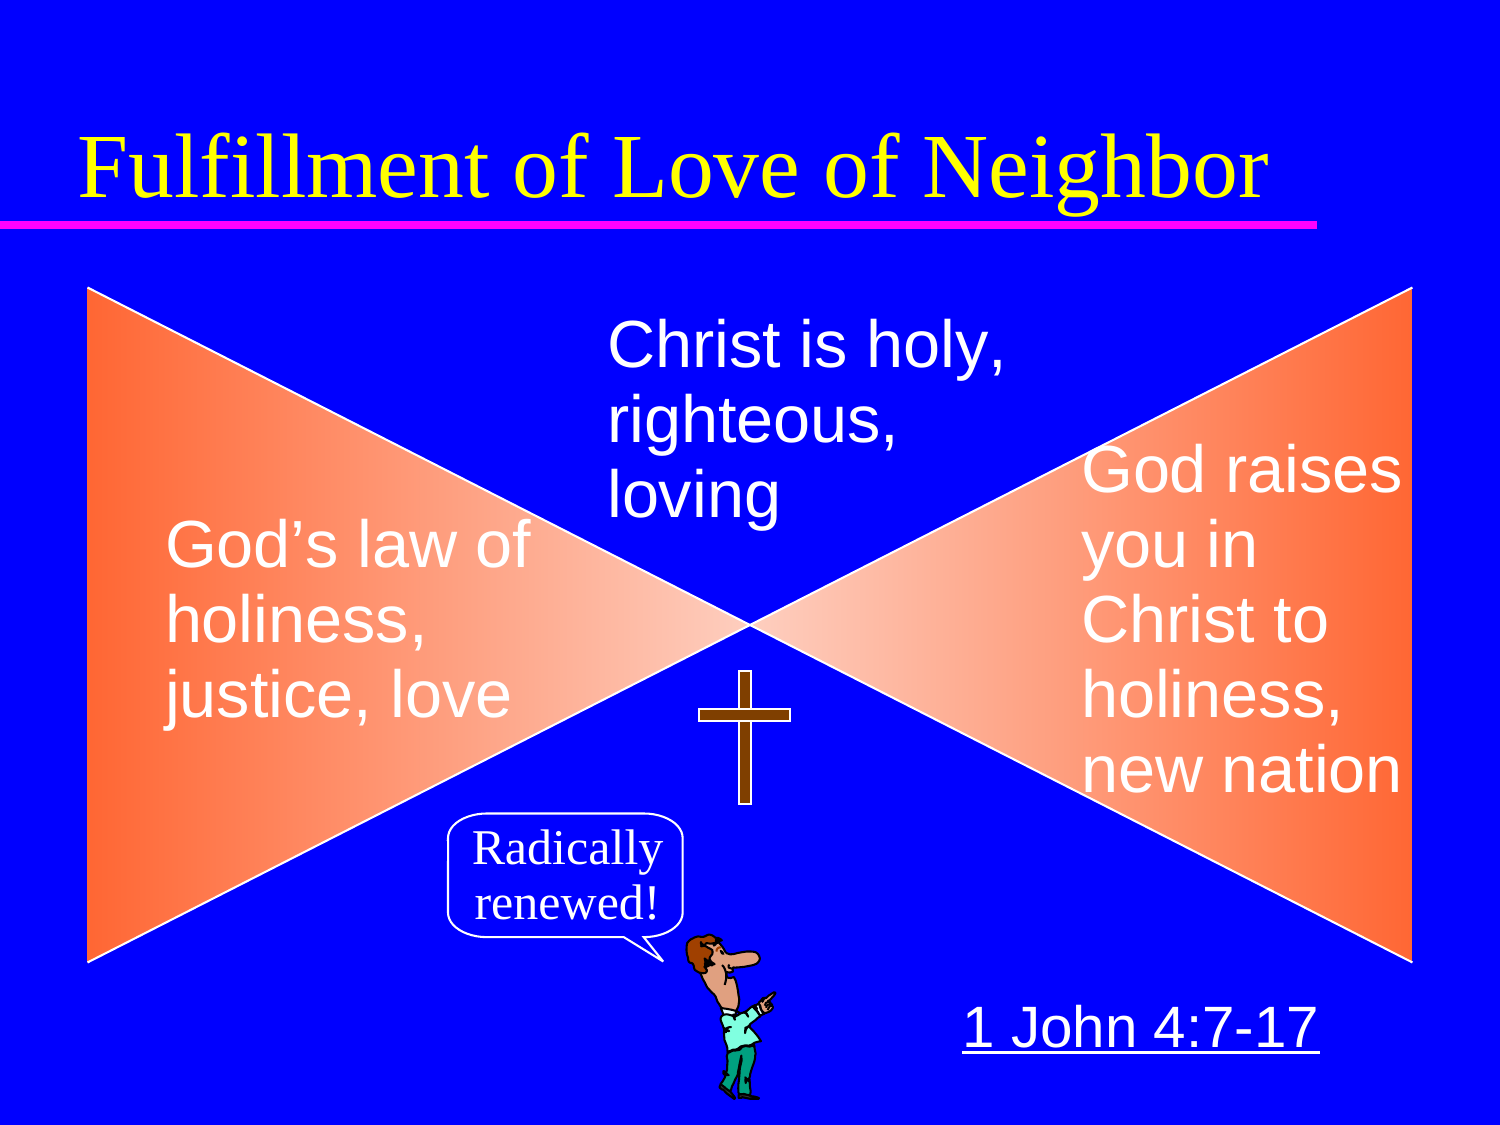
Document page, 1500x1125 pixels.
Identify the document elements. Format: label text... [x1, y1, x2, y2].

text_box [755, 467, 1065, 783]
text_box 1 John 4:7-17 [947, 987, 1401, 1068]
text_box [719, 1083, 735, 1099]
text_box Radically renewed! [447, 813, 683, 962]
title Fulfillment of Love of Neighbor [62, 43, 1338, 225]
text_box God’s law of holiness, justice, love [149, 499, 550, 740]
text_box [686, 934, 773, 1053]
text_box [764, 992, 776, 1002]
text_box [87, 289, 519, 961]
text_box Christ is holy, righteous, loving [592, 299, 1063, 540]
text_box [550, 525, 745, 725]
text_box [738, 1094, 759, 1099]
text_box God raises you in Christ to holiness, new nation [1065, 424, 1438, 814]
text_box [1126, 814, 1413, 961]
text_box [699, 671, 790, 804]
text_box [1149, 289, 1413, 424]
